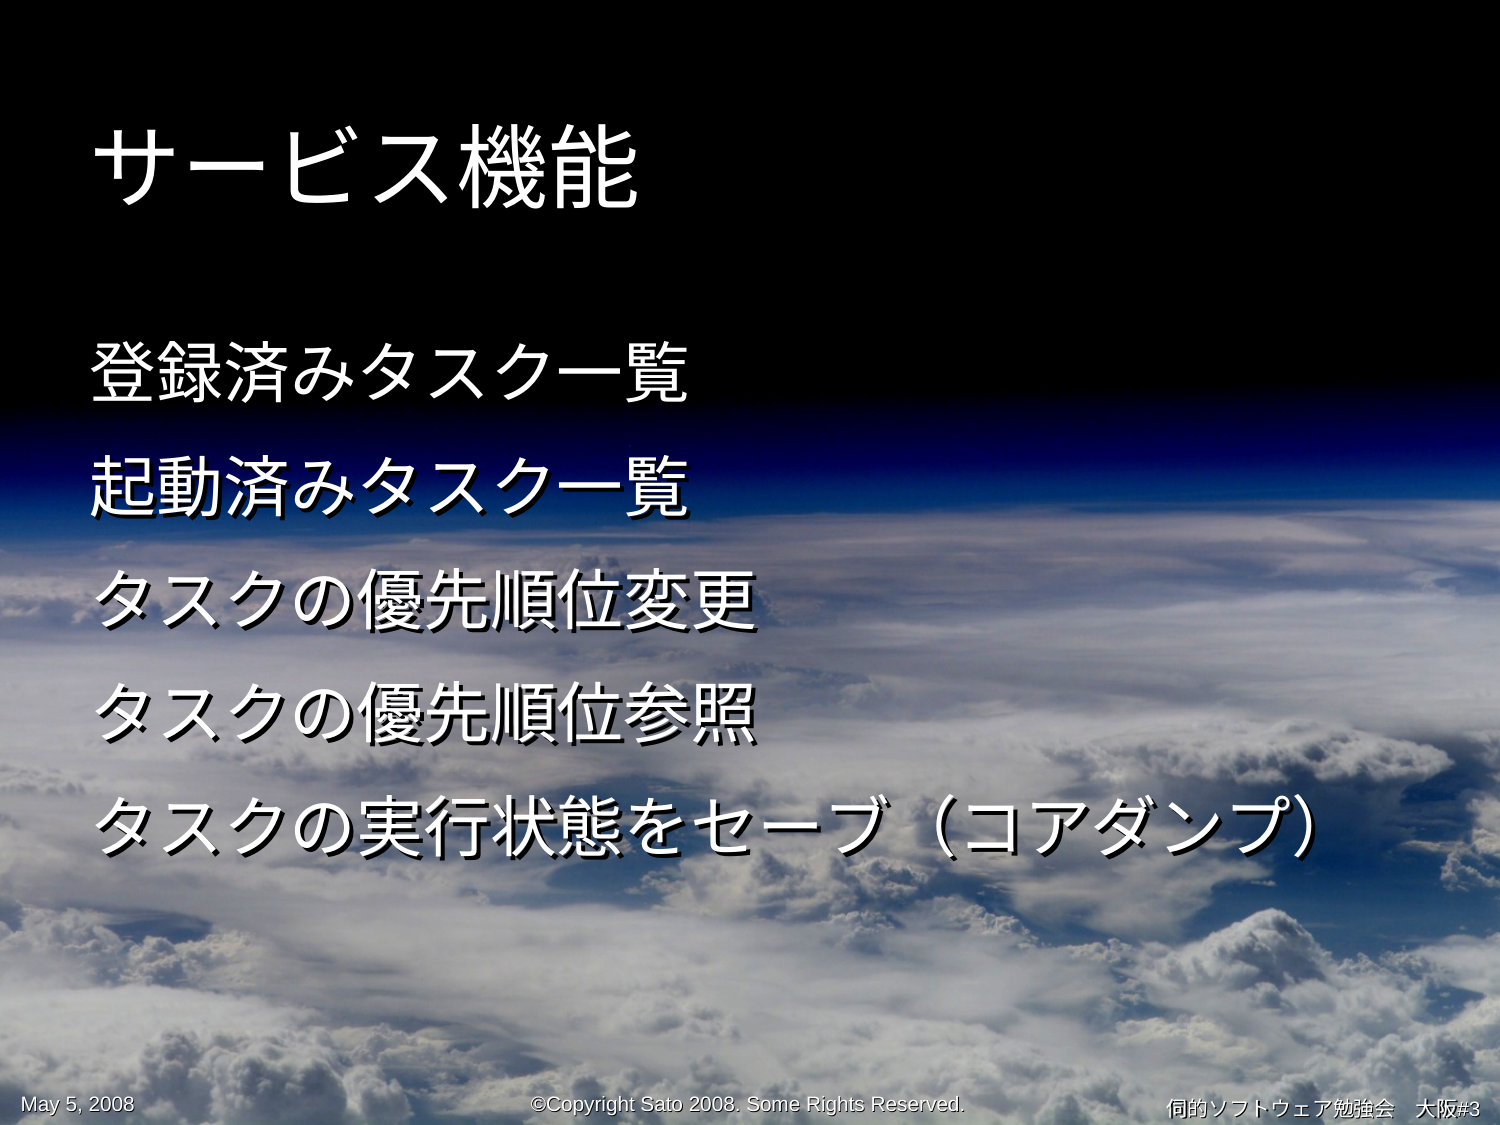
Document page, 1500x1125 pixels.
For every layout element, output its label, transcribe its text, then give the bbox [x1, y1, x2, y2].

title サービス機能 [75, 47, 1426, 276]
list 登録済みタスク一覧 起動済みタスク一覧 タスクの優先順位変更 タスクの優先順位参照 タスクの実行状態をセーブ（コアダンプ） [75, 312, 1426, 988]
